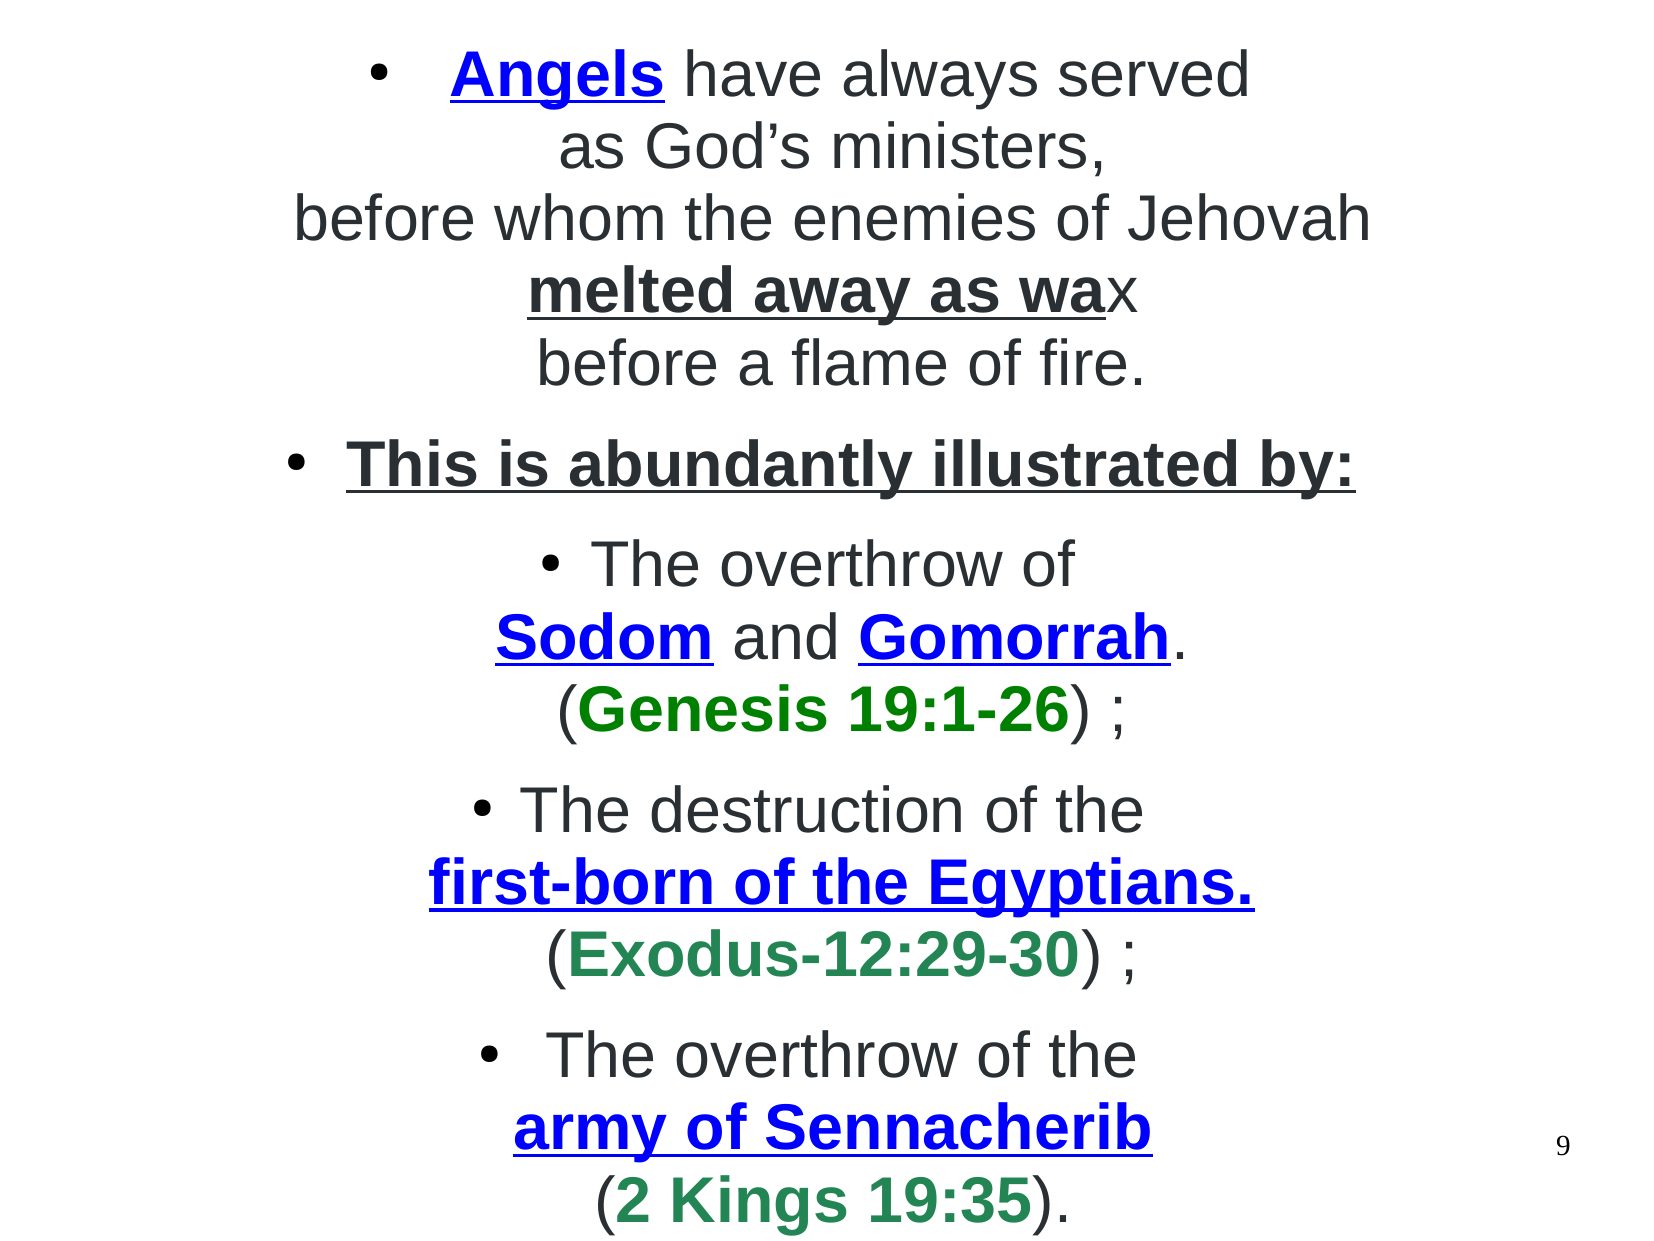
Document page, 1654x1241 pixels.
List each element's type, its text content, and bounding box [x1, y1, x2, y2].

list Angels have always served as God’s ministers, before whom the enemies of Jehovah melted away as wax before a flame of fire. This is abundantly illustrated by: The overthrow of Sodom and Gomorrah. (Genesis 19:1-26) ; The destruction of the first-born of the Egyptians. (Exodus-12:29-30) ; The overthrow of the army of Sennacherib (2 Kings 19:35). [37, 37, 1613, 1238]
